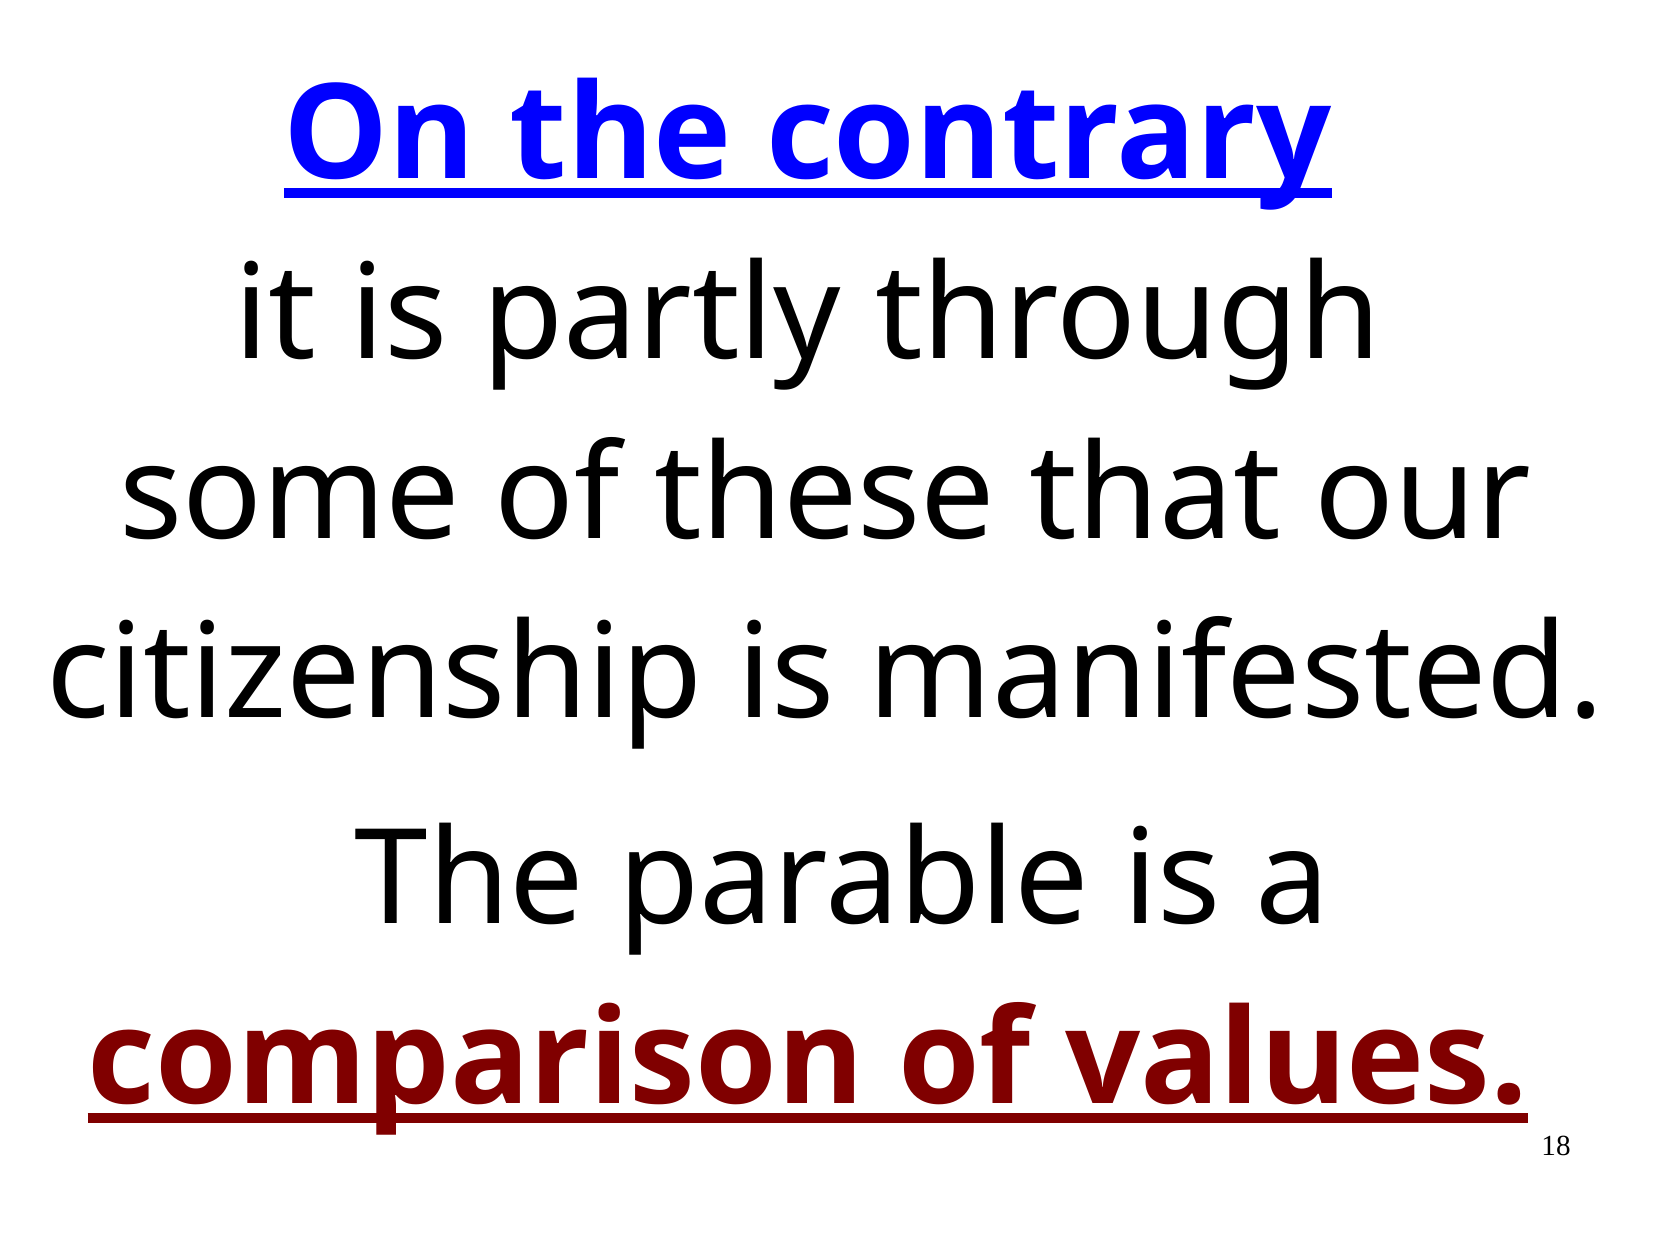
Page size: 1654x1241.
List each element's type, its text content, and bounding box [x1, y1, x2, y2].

list On the contrary it is partly through some of these that our citizenship is manifested. The parable is a comparison of values. [37, 37, 1613, 1201]
